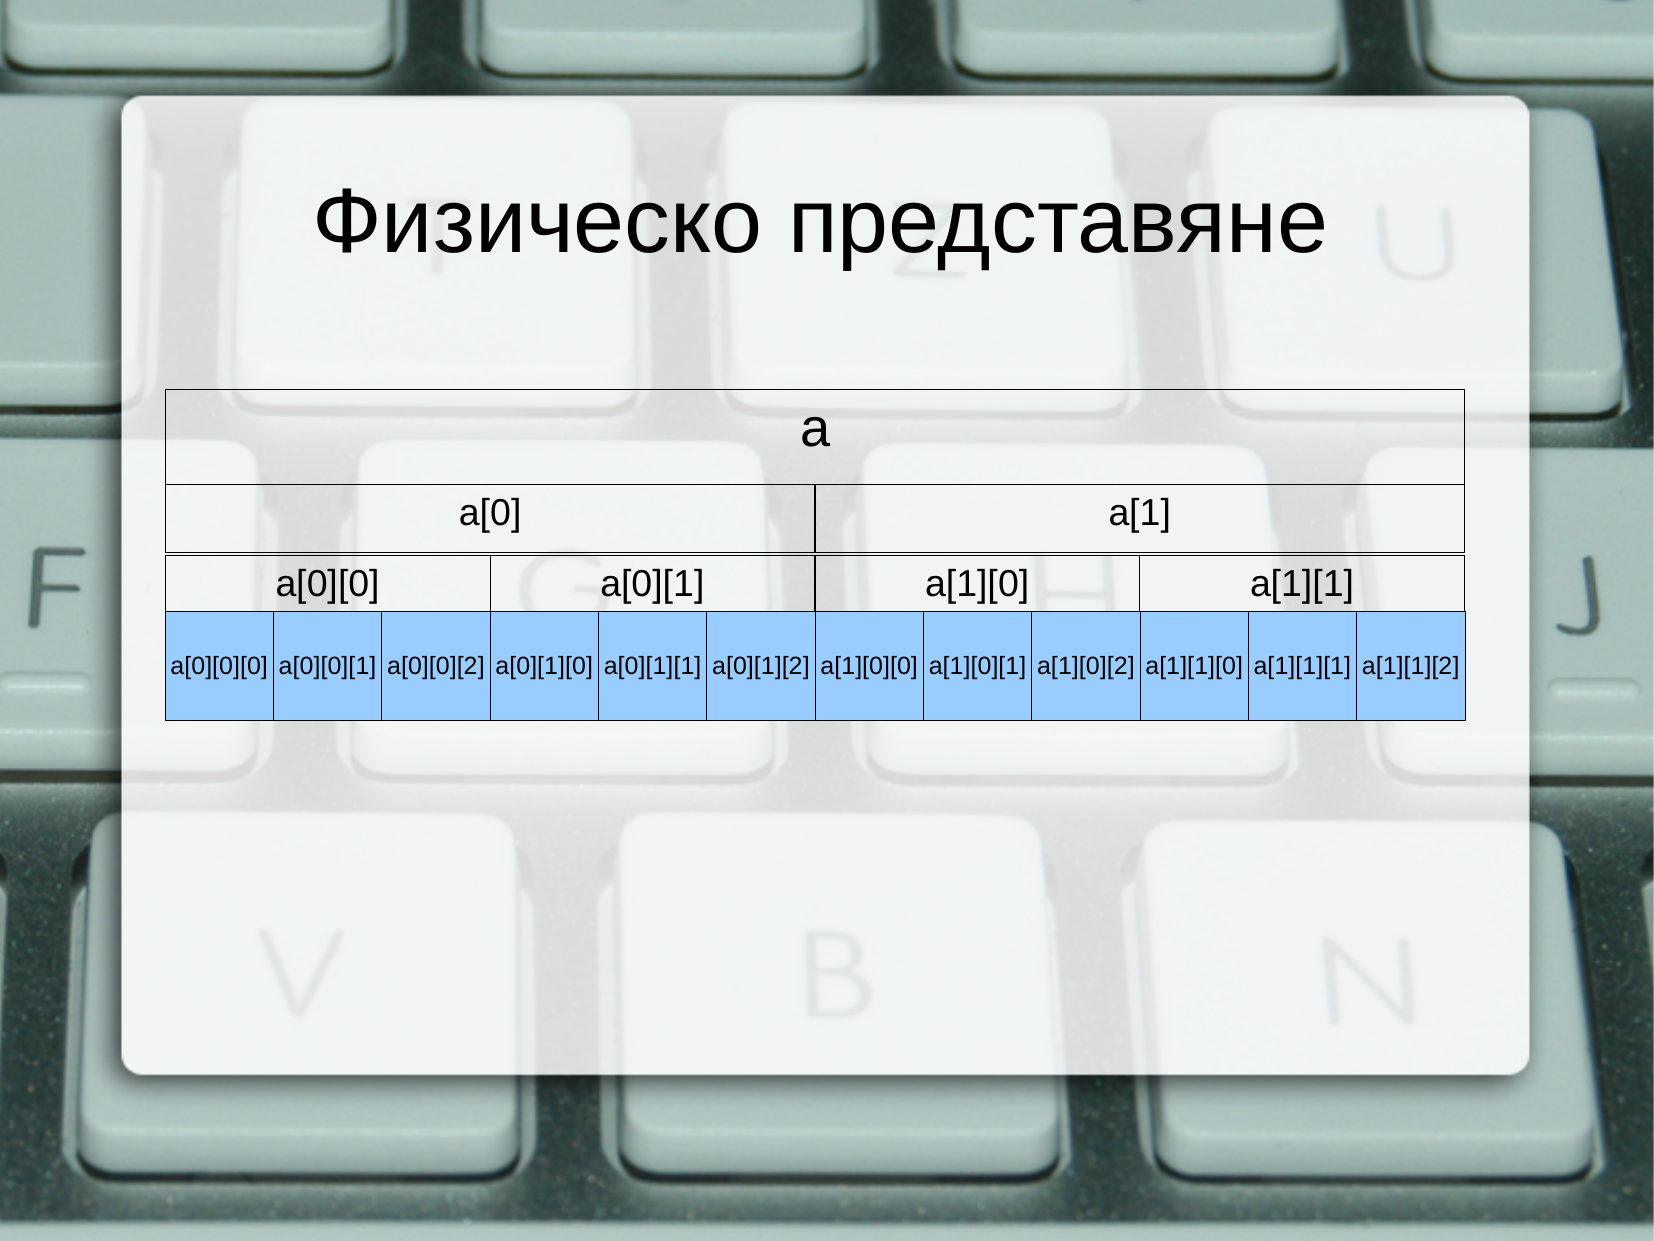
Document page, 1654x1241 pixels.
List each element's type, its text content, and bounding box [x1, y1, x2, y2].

text_box a[0][1] [490, 555, 814, 612]
text_box a [165, 389, 1465, 484]
text_box a[1][0][0] [815, 612, 923, 721]
text_box a[1][1] [1139, 555, 1465, 612]
text_box a[0][0][2] [381, 612, 490, 721]
text_box a[1][1][2] [1356, 611, 1466, 721]
text_box a[0] [165, 484, 814, 553]
title Физическо представяне [135, 117, 1506, 325]
text_box a[0][1][0] [490, 612, 598, 721]
text_box a[0][1][2] [706, 612, 815, 721]
text_box a[0][0] [165, 555, 490, 612]
text_box a[0][0][1] [273, 612, 381, 721]
text_box a[1][0] [814, 555, 1139, 612]
text_box a[1][1][0] [1140, 612, 1248, 721]
text_box a[1][1][1] [1248, 612, 1356, 721]
picture [0, 0, 1654, 1241]
text_box a[0][1][1] [598, 612, 706, 721]
text_box a[0][0][0] [165, 612, 273, 721]
text_box a[1][0][1] [923, 612, 1031, 721]
text_box a[1] [814, 484, 1465, 553]
text_box a[1][0][2] [1031, 612, 1140, 721]
